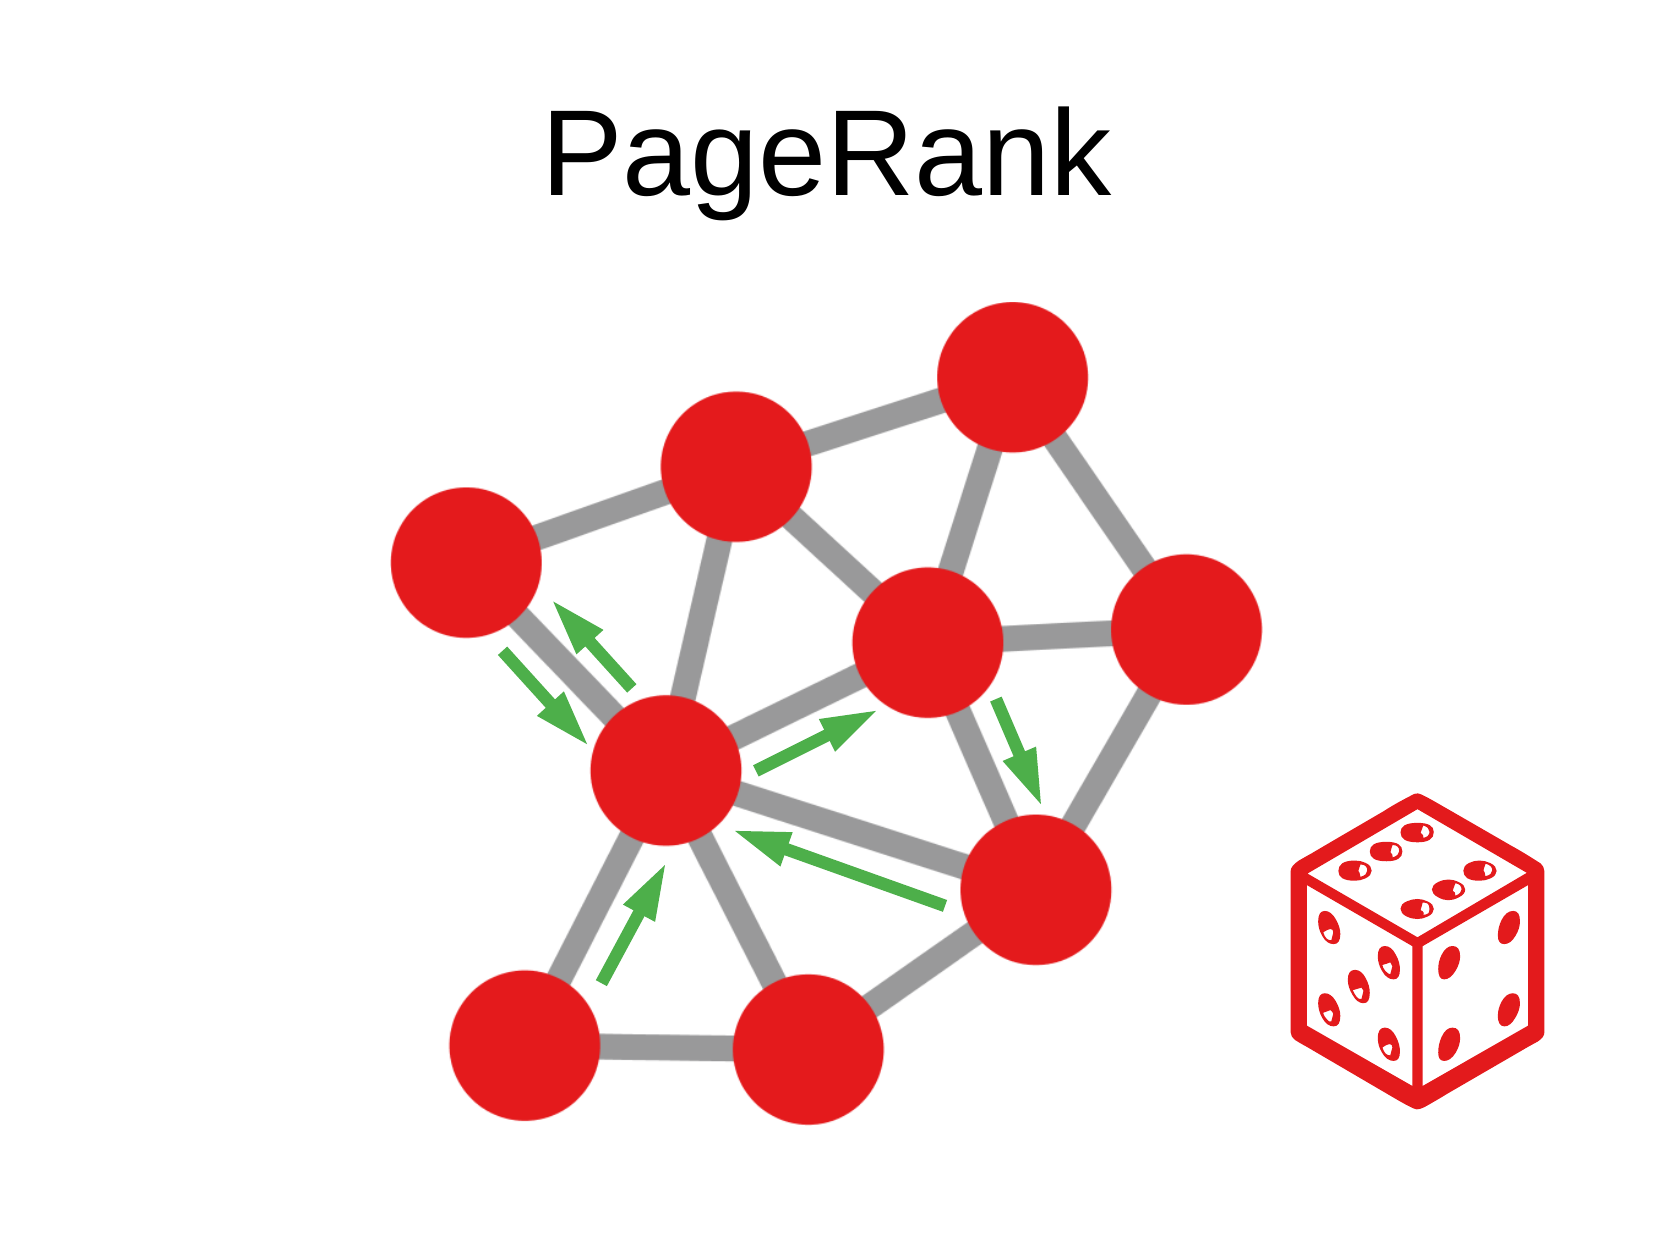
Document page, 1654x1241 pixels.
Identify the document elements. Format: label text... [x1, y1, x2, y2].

picture [1290, 792, 1546, 1111]
picture [390, 302, 1263, 1126]
title PageRank [82, 49, 1571, 257]
